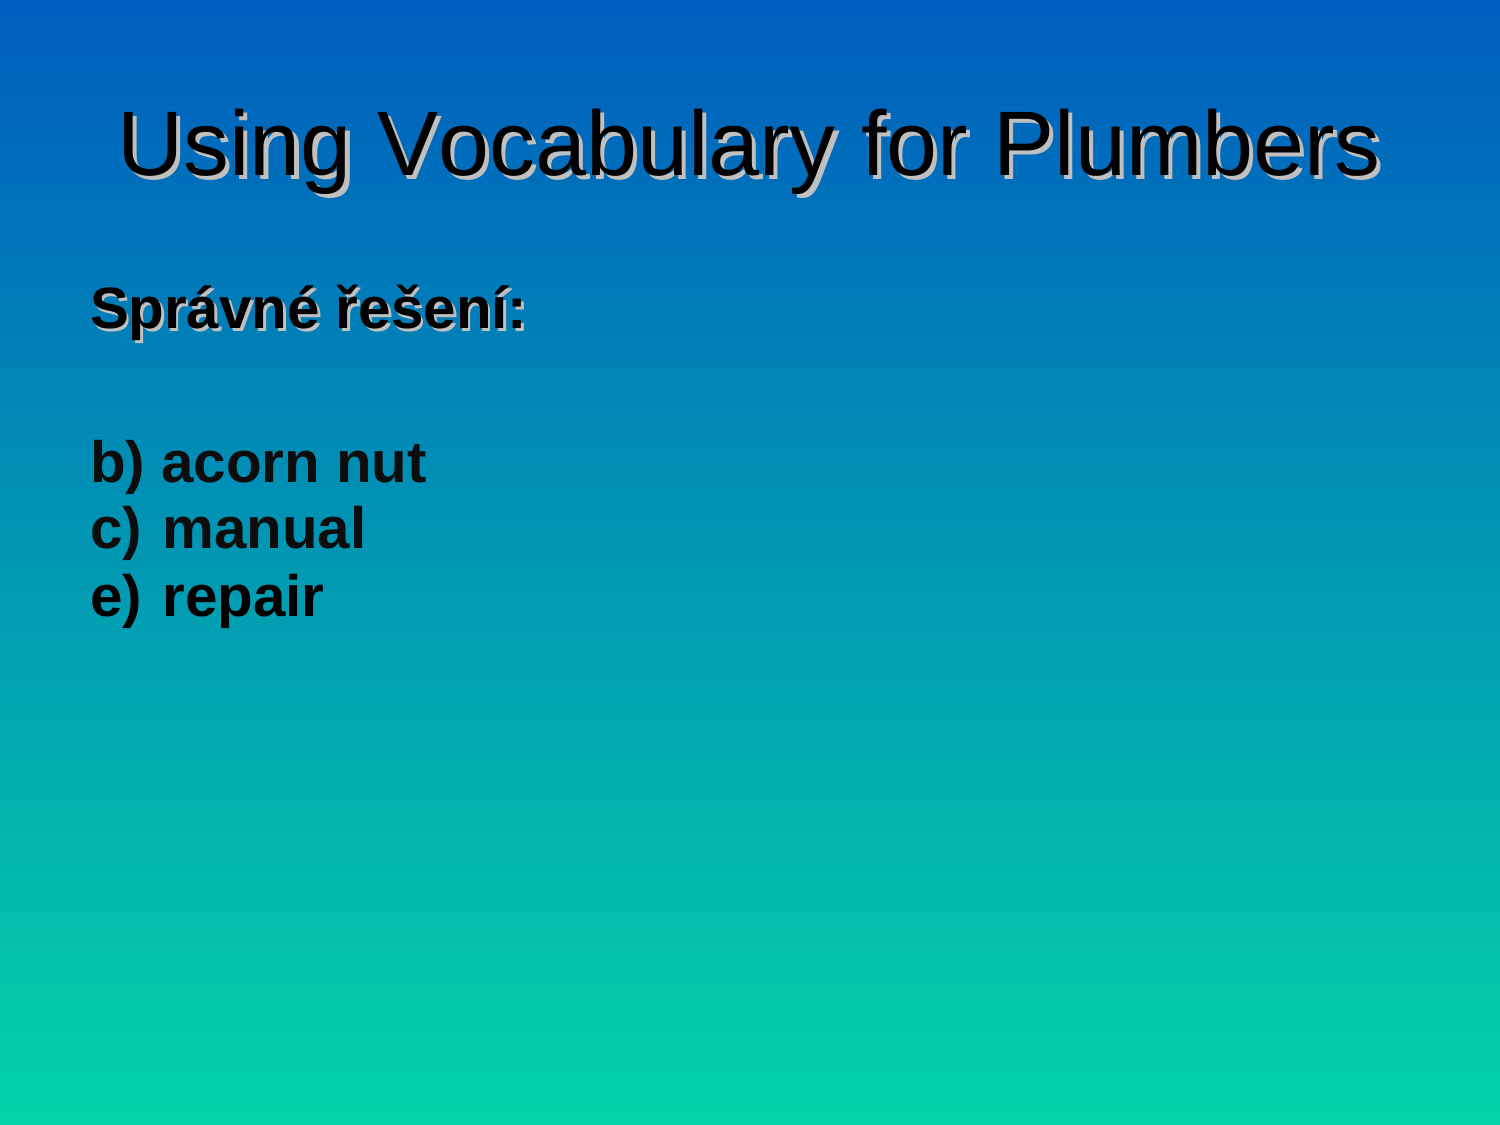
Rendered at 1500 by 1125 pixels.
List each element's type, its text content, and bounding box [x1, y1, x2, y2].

list Správné řešení: b) acorn nut c) manual e) repair [75, 262, 1426, 1067]
title Using Vocabulary for Plumbers [75, 45, 1426, 233]
